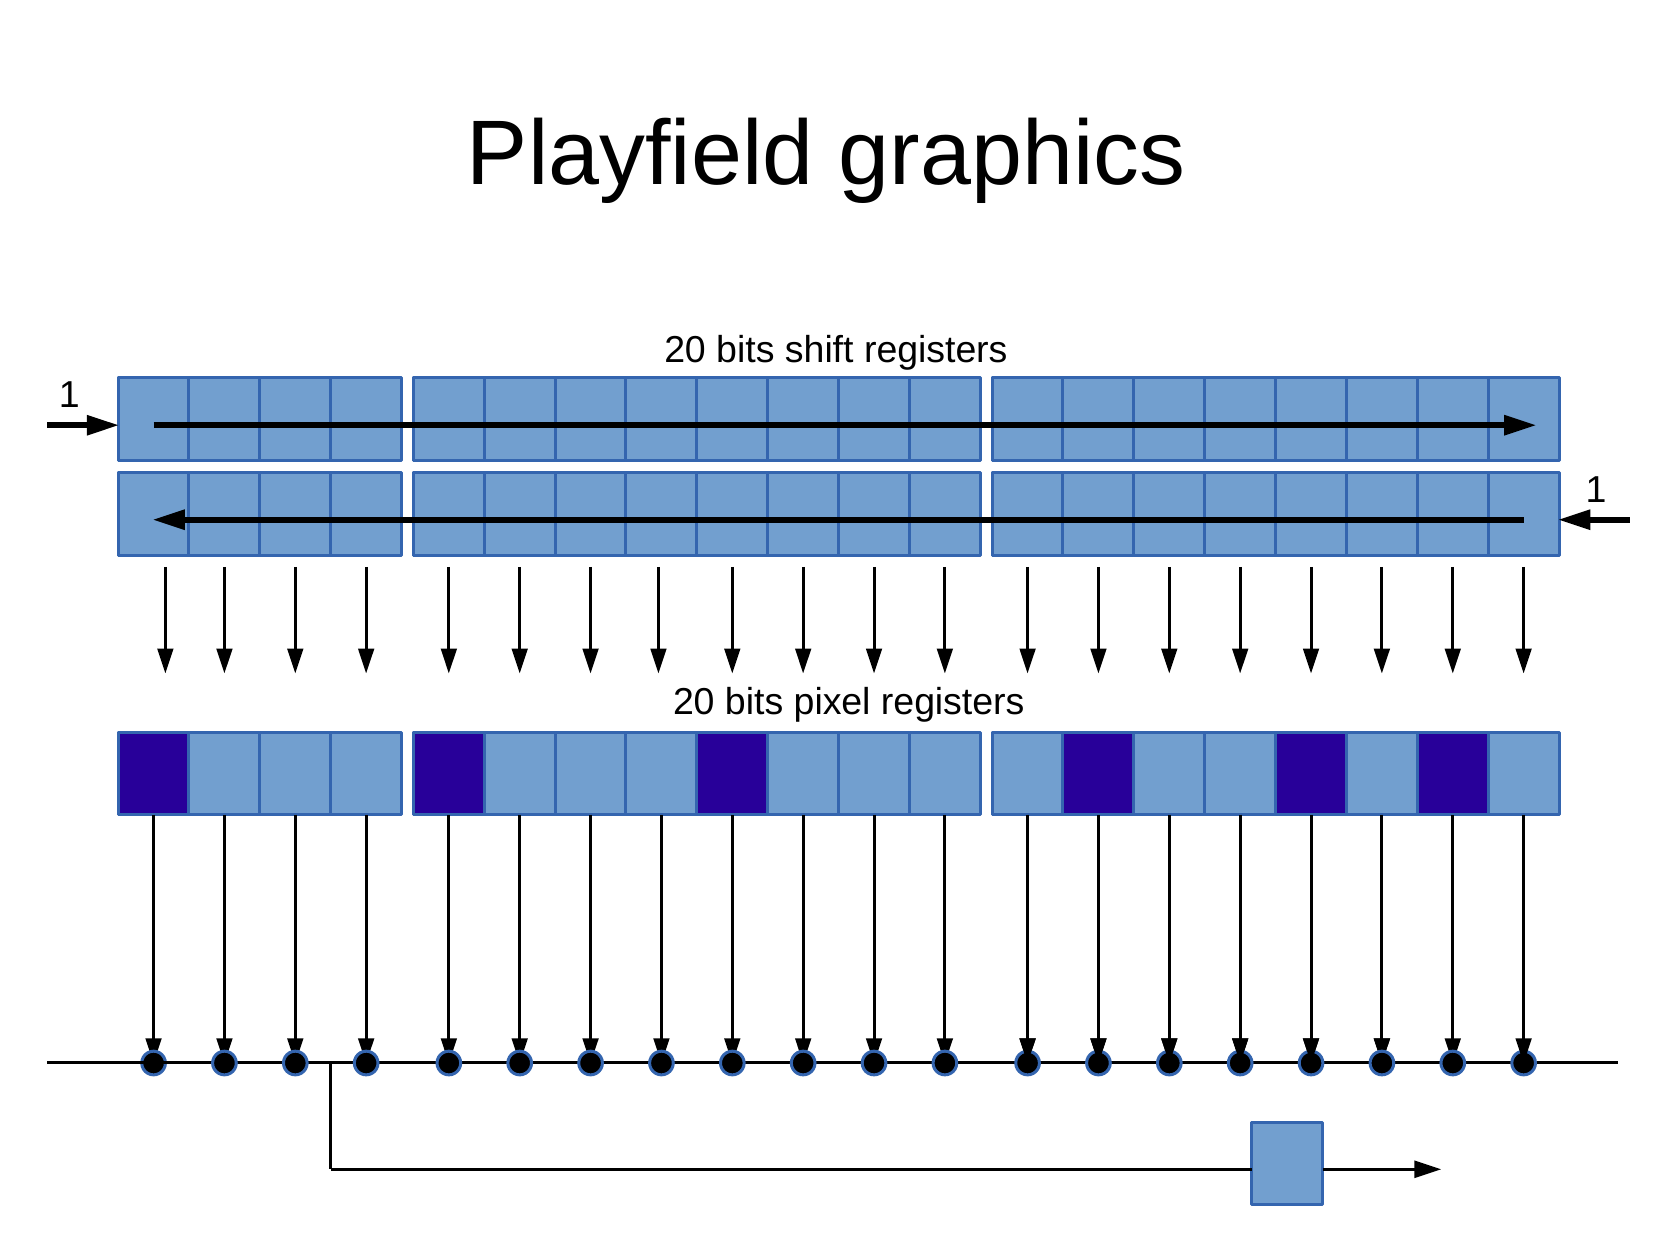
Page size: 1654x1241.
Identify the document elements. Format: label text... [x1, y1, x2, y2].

text_box [992, 472, 1560, 556]
text_box [1086, 1052, 1111, 1075]
text_box [413, 377, 981, 422]
text_box [791, 1051, 816, 1075]
text_box [118, 732, 402, 815]
text_box [118, 377, 402, 461]
text_box [413, 428, 981, 461]
text_box [413, 523, 981, 556]
text_box [1228, 1052, 1253, 1075]
text_box [212, 1051, 237, 1075]
text_box [437, 1051, 461, 1075]
text_box [413, 472, 981, 517]
text_box [933, 1051, 957, 1075]
text_box [1015, 1052, 1040, 1075]
text_box [1299, 1051, 1323, 1075]
text_box [1251, 1122, 1323, 1205]
text_box 1 [44, 366, 95, 424]
text_box [720, 1051, 745, 1075]
text_box 20 bits pixel registers [658, 673, 1040, 731]
text_box [141, 1051, 166, 1061]
text_box [649, 1051, 674, 1075]
text_box [1440, 1051, 1465, 1075]
text_box [992, 732, 1560, 815]
text_box [118, 472, 402, 556]
text_box [1157, 1052, 1182, 1075]
text_box [507, 1051, 532, 1075]
text_box [578, 1051, 603, 1075]
text_box [1511, 1052, 1536, 1075]
text_box 20 bits shift registers [649, 321, 1023, 378]
text_box [862, 1051, 886, 1075]
text_box [354, 1051, 379, 1075]
text_box [1370, 1051, 1394, 1075]
text_box [413, 732, 981, 815]
title Playfield graphics [82, 49, 1571, 257]
text_box 1 [1570, 460, 1622, 518]
text_box [141, 1064, 166, 1075]
text_box [283, 1051, 308, 1075]
text_box [992, 377, 1560, 461]
